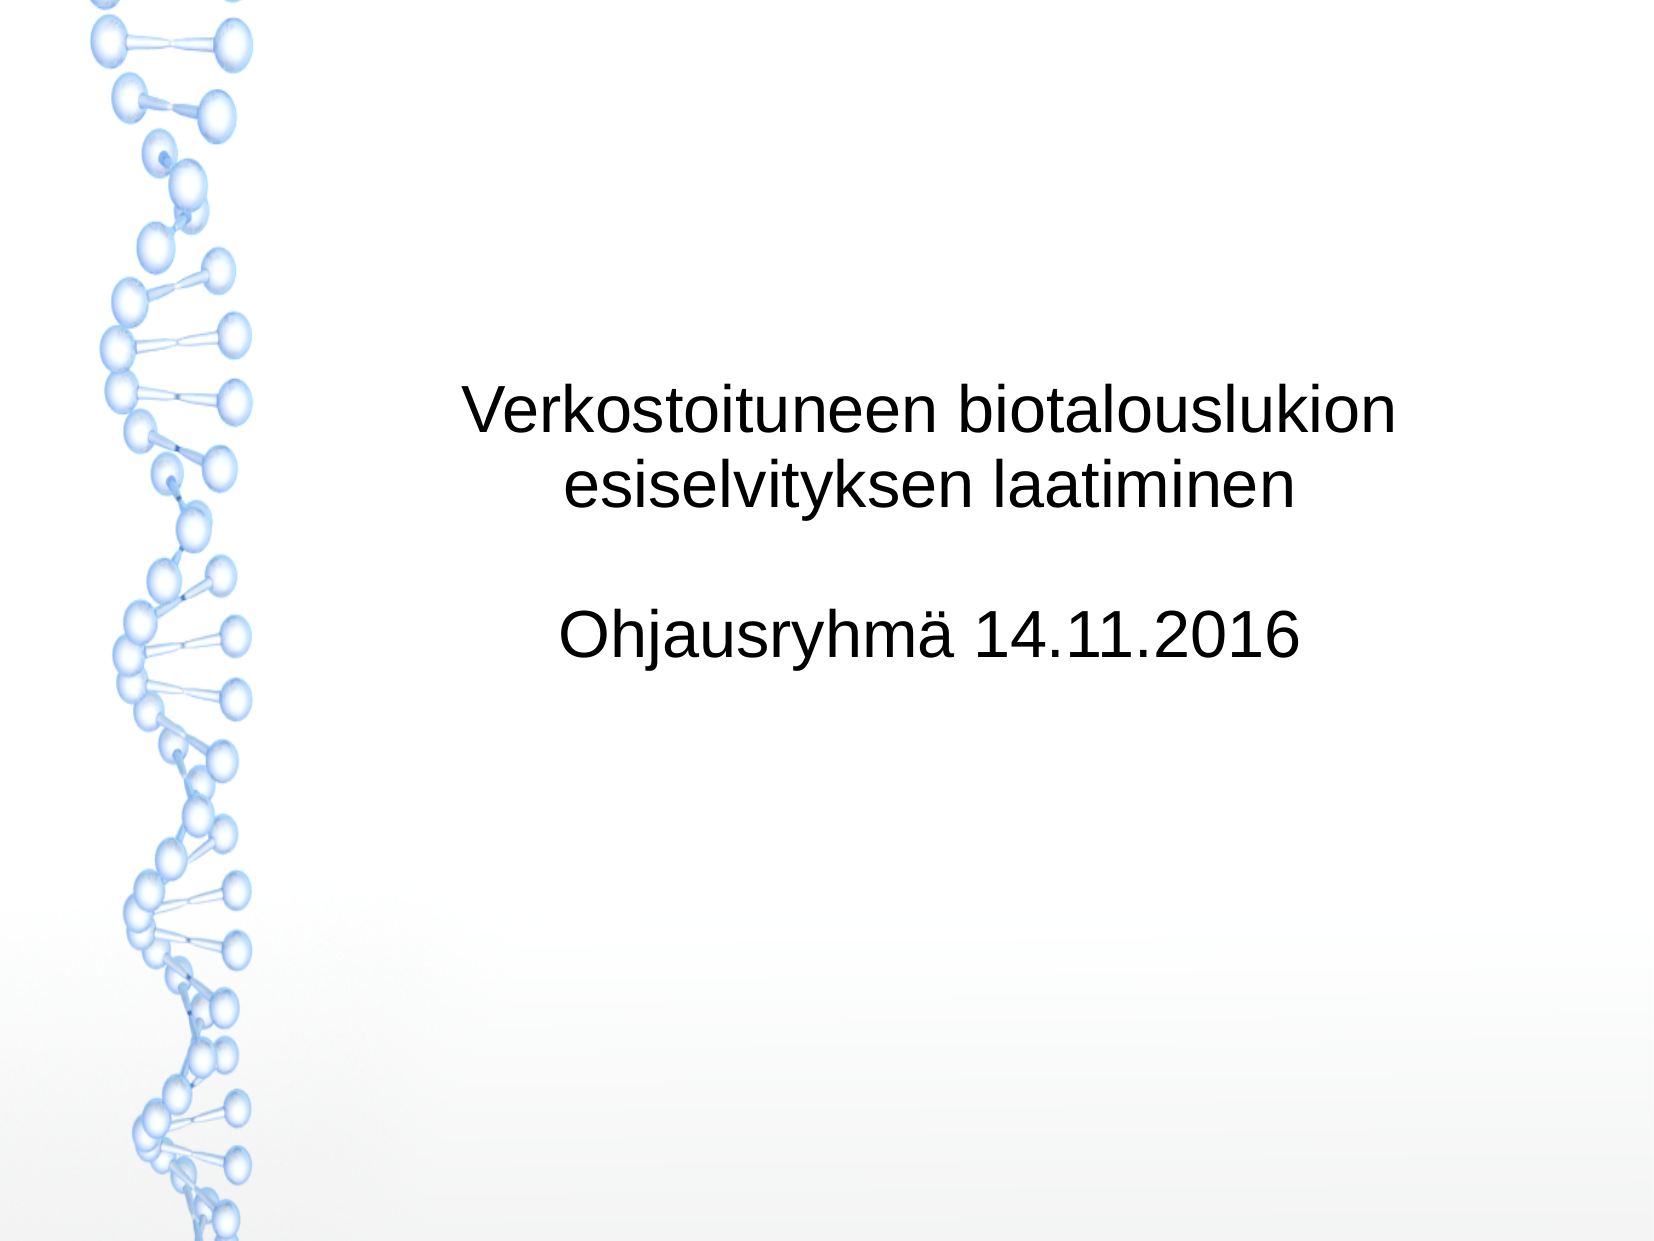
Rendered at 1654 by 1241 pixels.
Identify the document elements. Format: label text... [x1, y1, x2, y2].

subtitle Verkostoituneen biotalouslukion esiselvityksen laatiminen Ohjausryhmä 14.11.2016 [265, 47, 1595, 997]
picture [0, 0, 1654, 1241]
